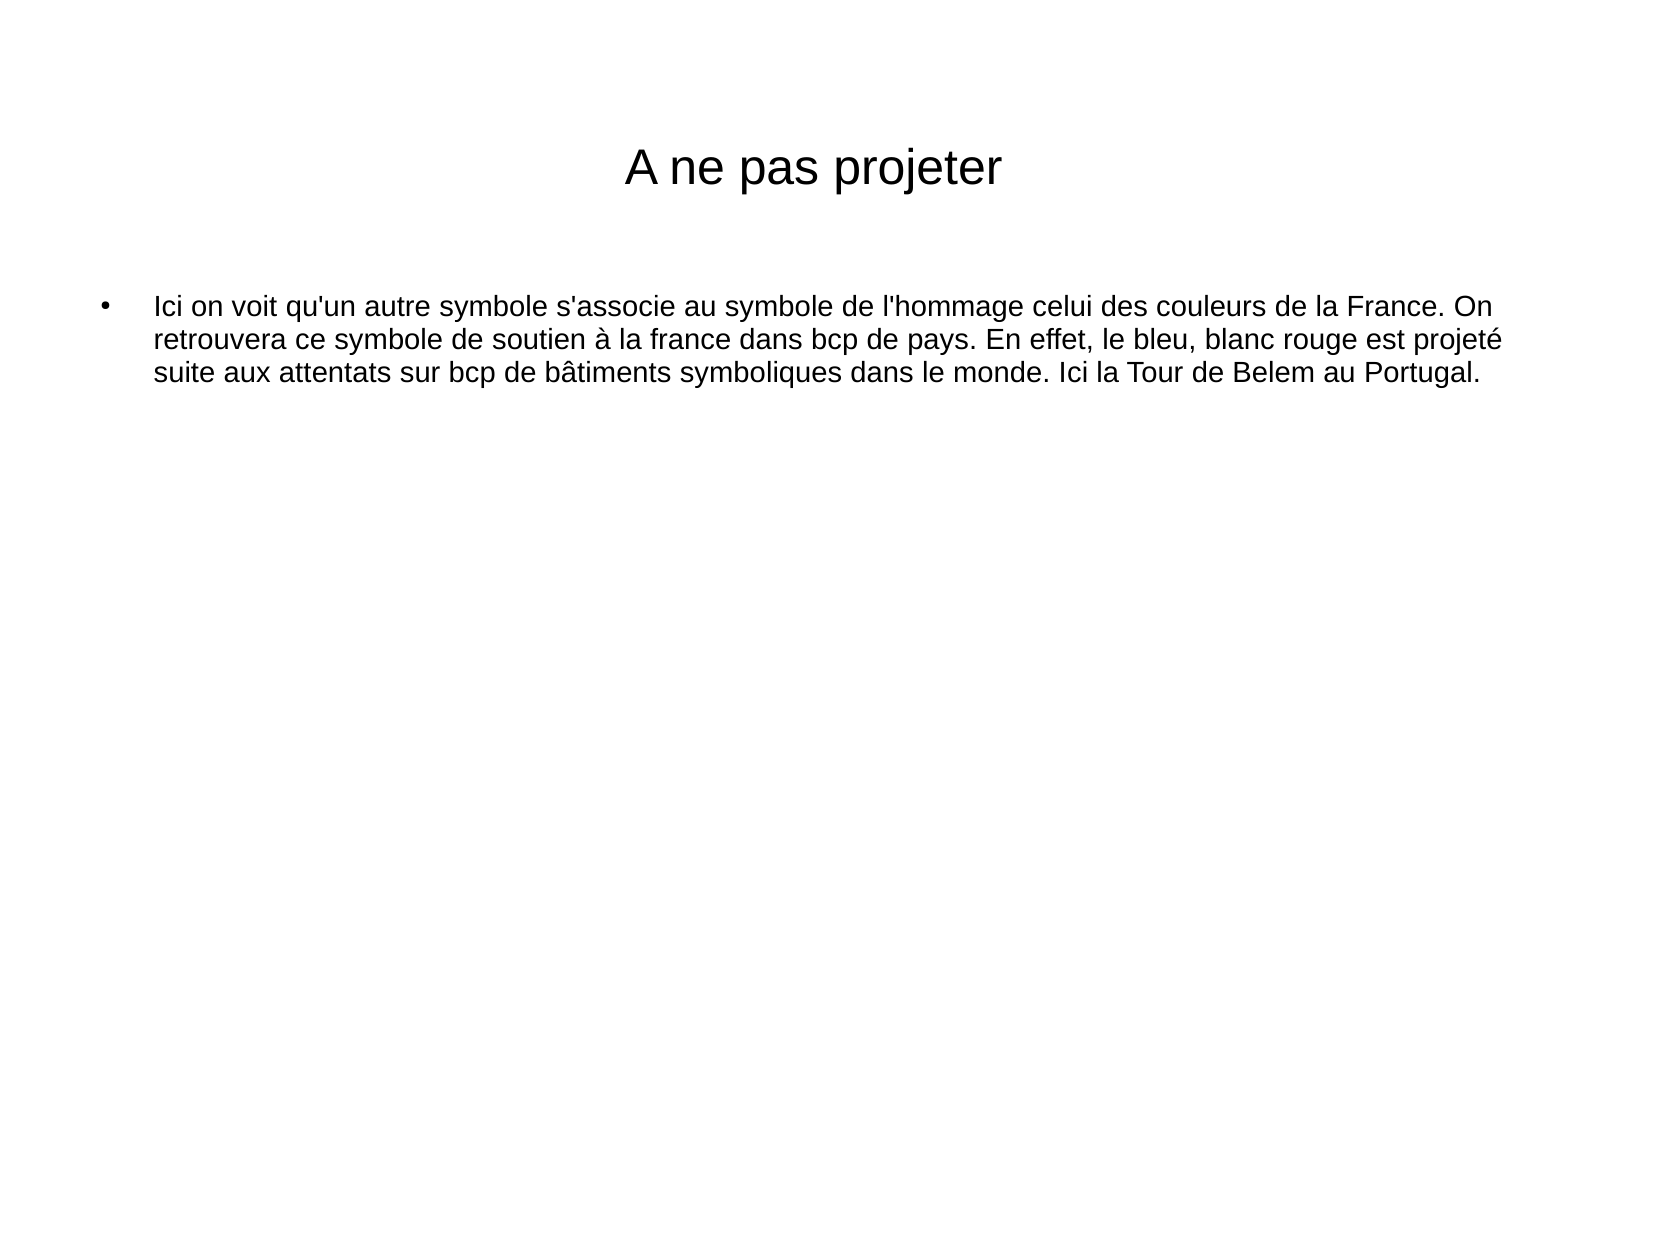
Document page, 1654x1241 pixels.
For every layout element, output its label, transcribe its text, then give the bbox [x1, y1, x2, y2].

list Ici on voit qu'un autre symbole s'associe au symbole de l'hommage celui des couleurs de la France. On retrouvera ce symbole de soutien à la france dans bcp de pays. En effet, le bleu, blanc rouge est projeté suite aux attentats sur bcp de bâtiments symboliques dans le monde. Ici la Tour de Belem au Portugal. [82, 290, 1571, 1109]
title A ne pas projeter [82, 49, 1571, 257]
